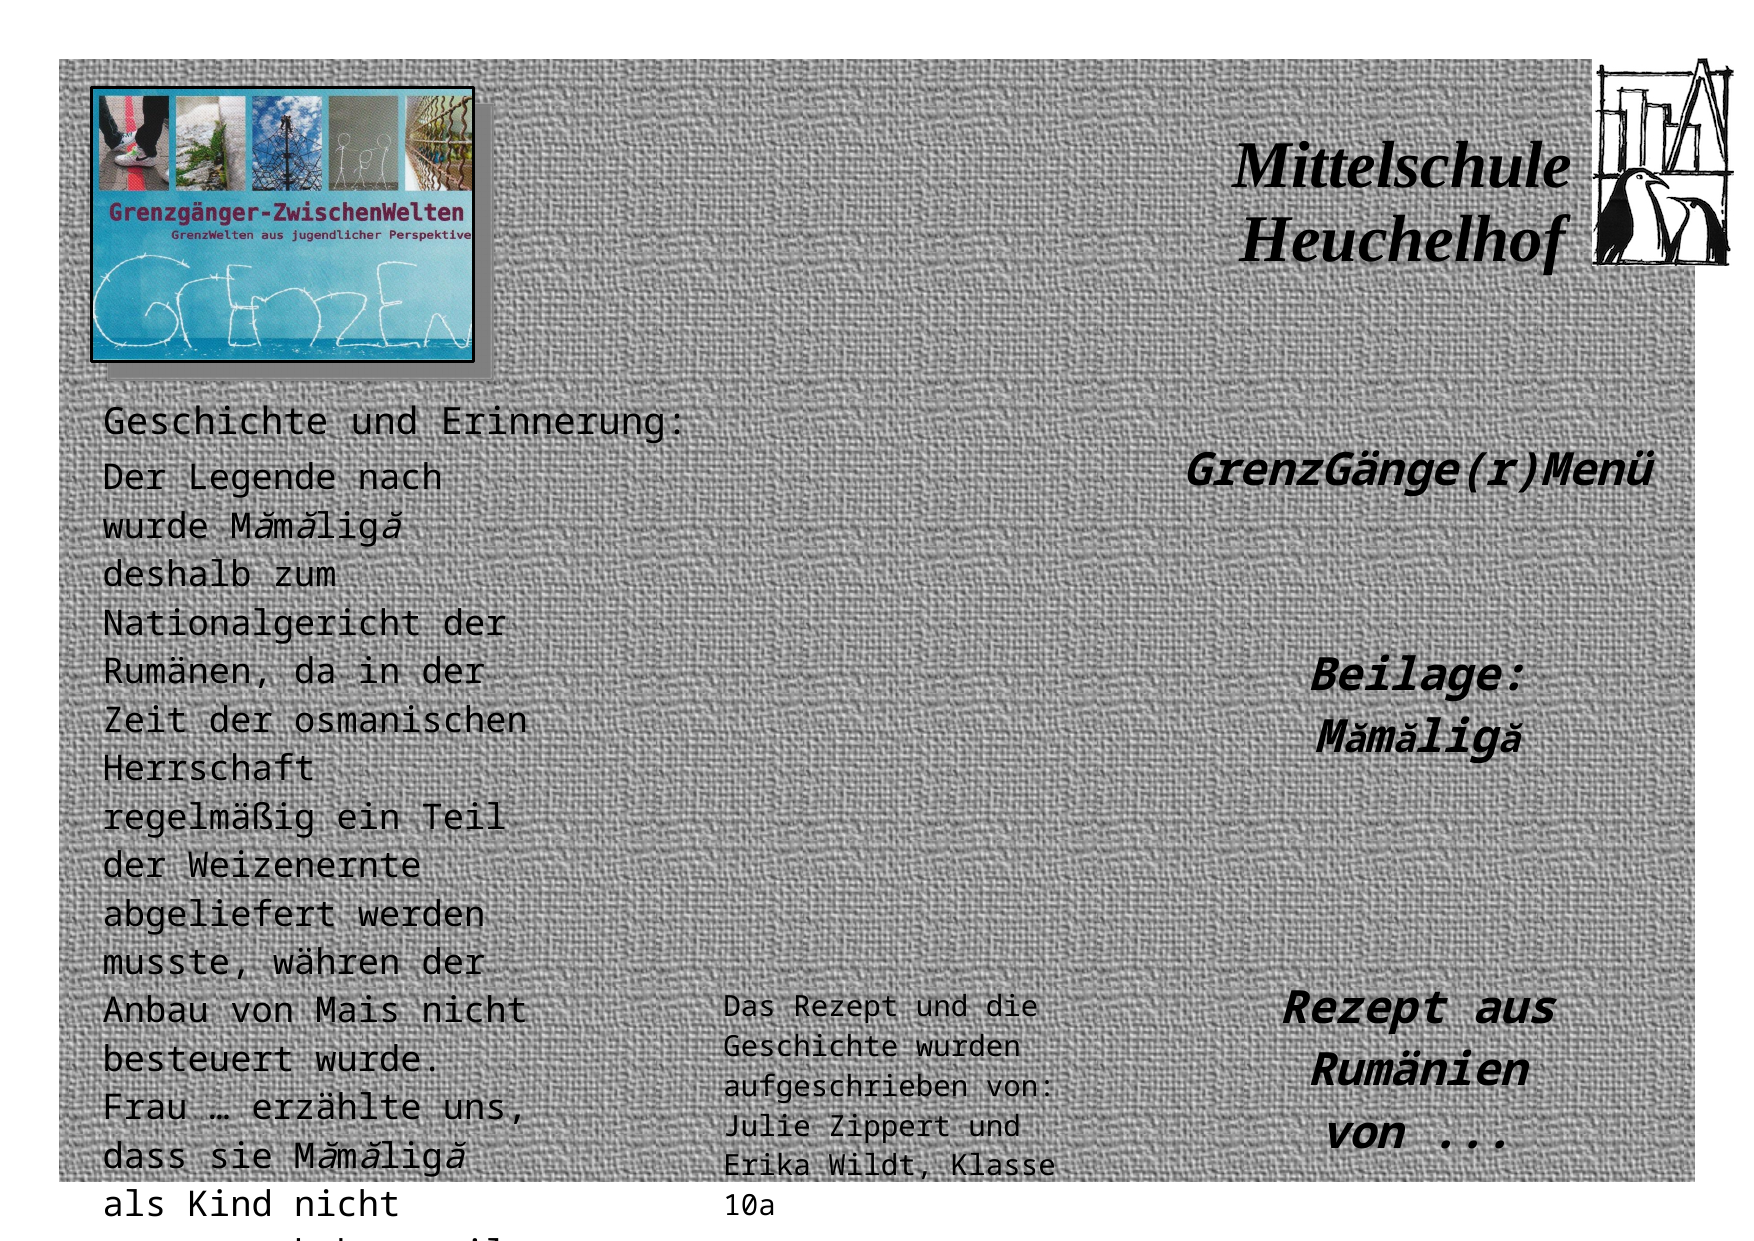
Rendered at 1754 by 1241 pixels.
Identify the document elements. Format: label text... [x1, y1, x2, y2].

text_box Der Legende nach wurde Mămăligă deshalb zum Nationalgericht der Rumänen, da in der Zeit der osmanischen Herrschaft regelmäßig ein Teil der Weizenernte abgeliefert werden musste, währen der Anbau von Mais nicht besteuert wurde. Frau … erzählte uns, dass sie Mămăligă als Kind nicht gegessen habe, weil sie dachte, es wäre Viehfutter. Diese typisch rumänische Gericht war früher ein „Arme-Leute-Essen“ und diente eigentlich nur als Erzatz, wenn kein Brot da war. [87, 444, 561, 1196]
text_box Das Rezept und die Geschichte wurden aufgeschrieben von: Julie Zippert und Erika Wildt, Klasse 10a [708, 978, 1122, 1135]
title GrenzGänge(r)Menü [1181, 403, 1654, 532]
title Beilage: Mămăligă [1181, 609, 1654, 798]
title Mittelschule Heuchelhof [1210, 107, 1595, 296]
picture [59, 58, 1734, 1182]
title Rezept aus Rumänien von ... [1181, 1003, 1654, 1133]
text_box Geschichte und Erinnerung: [88, 386, 488, 448]
